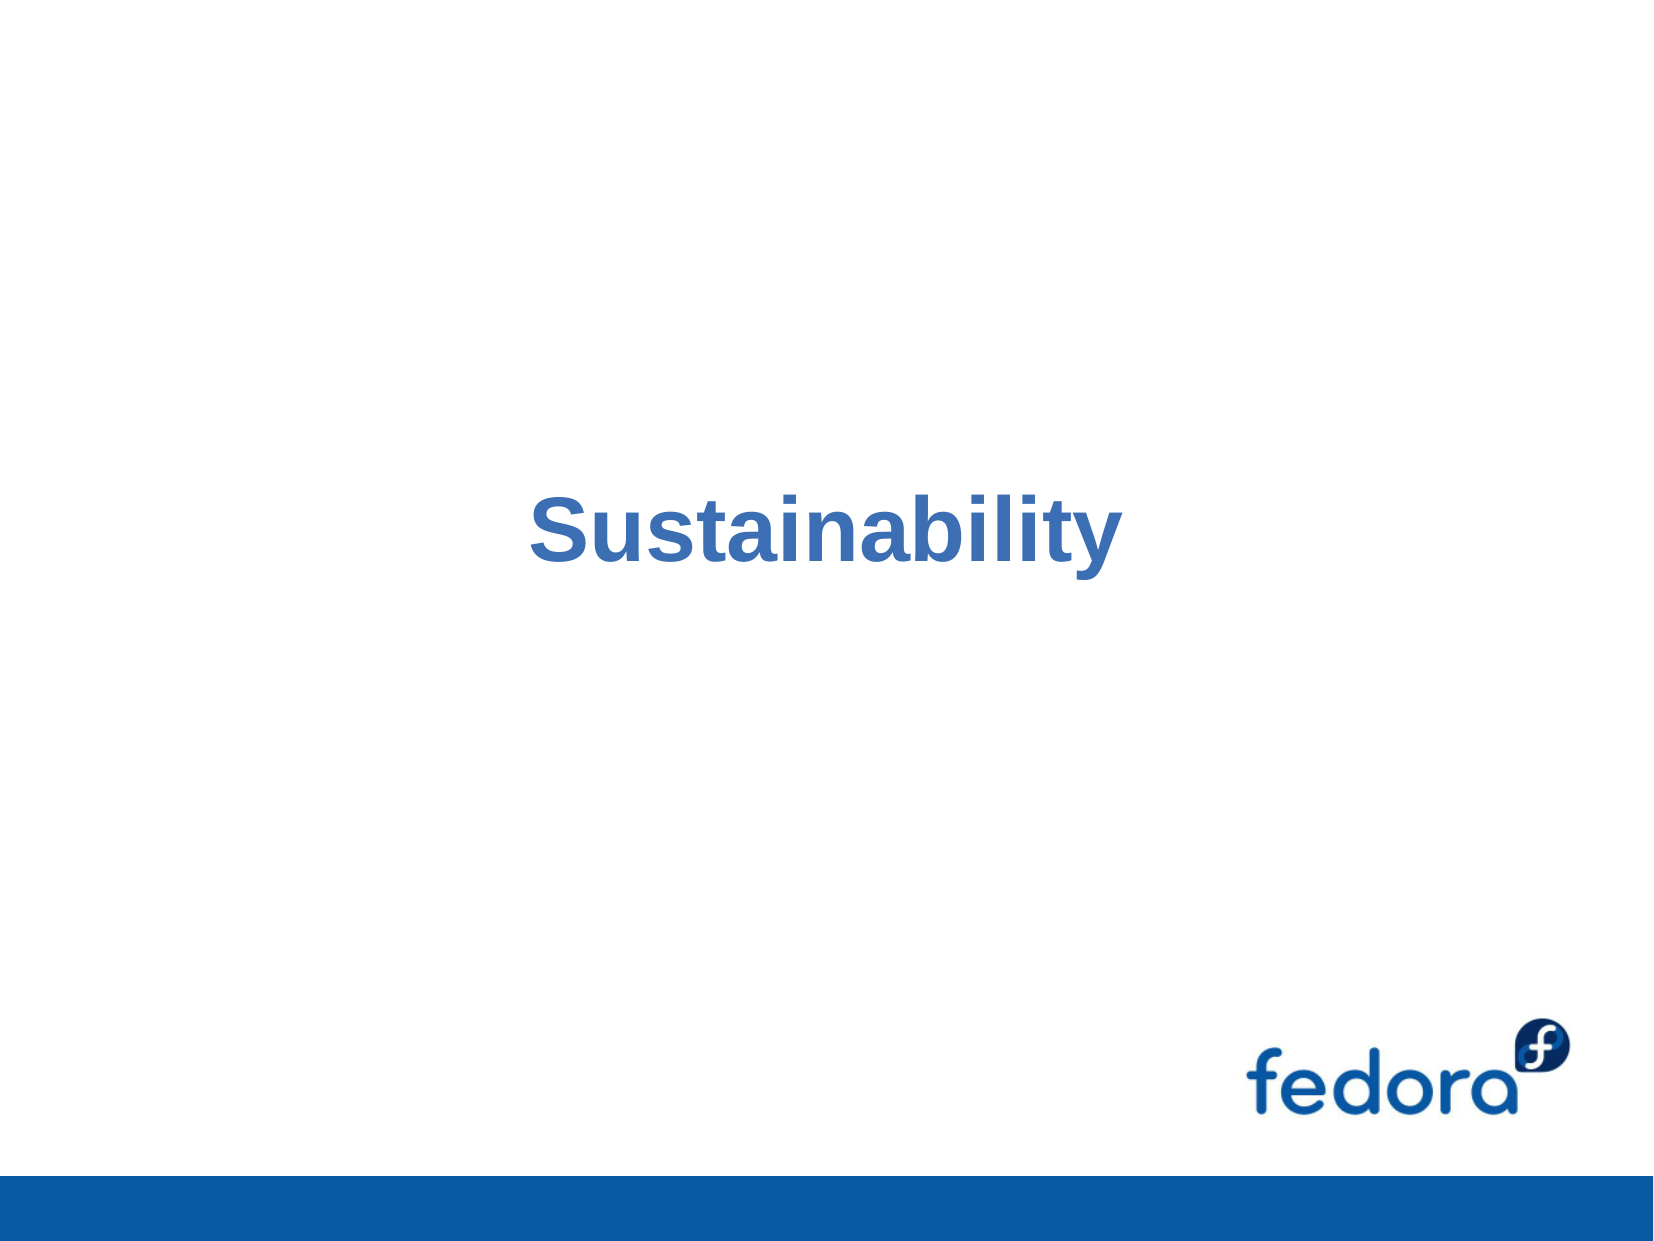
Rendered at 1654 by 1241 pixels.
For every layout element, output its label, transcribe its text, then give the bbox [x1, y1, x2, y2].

picture [1237, 1010, 1576, 1125]
subtitle Sustainability [82, 56, 1571, 1102]
picture [0, 1176, 1654, 1241]
